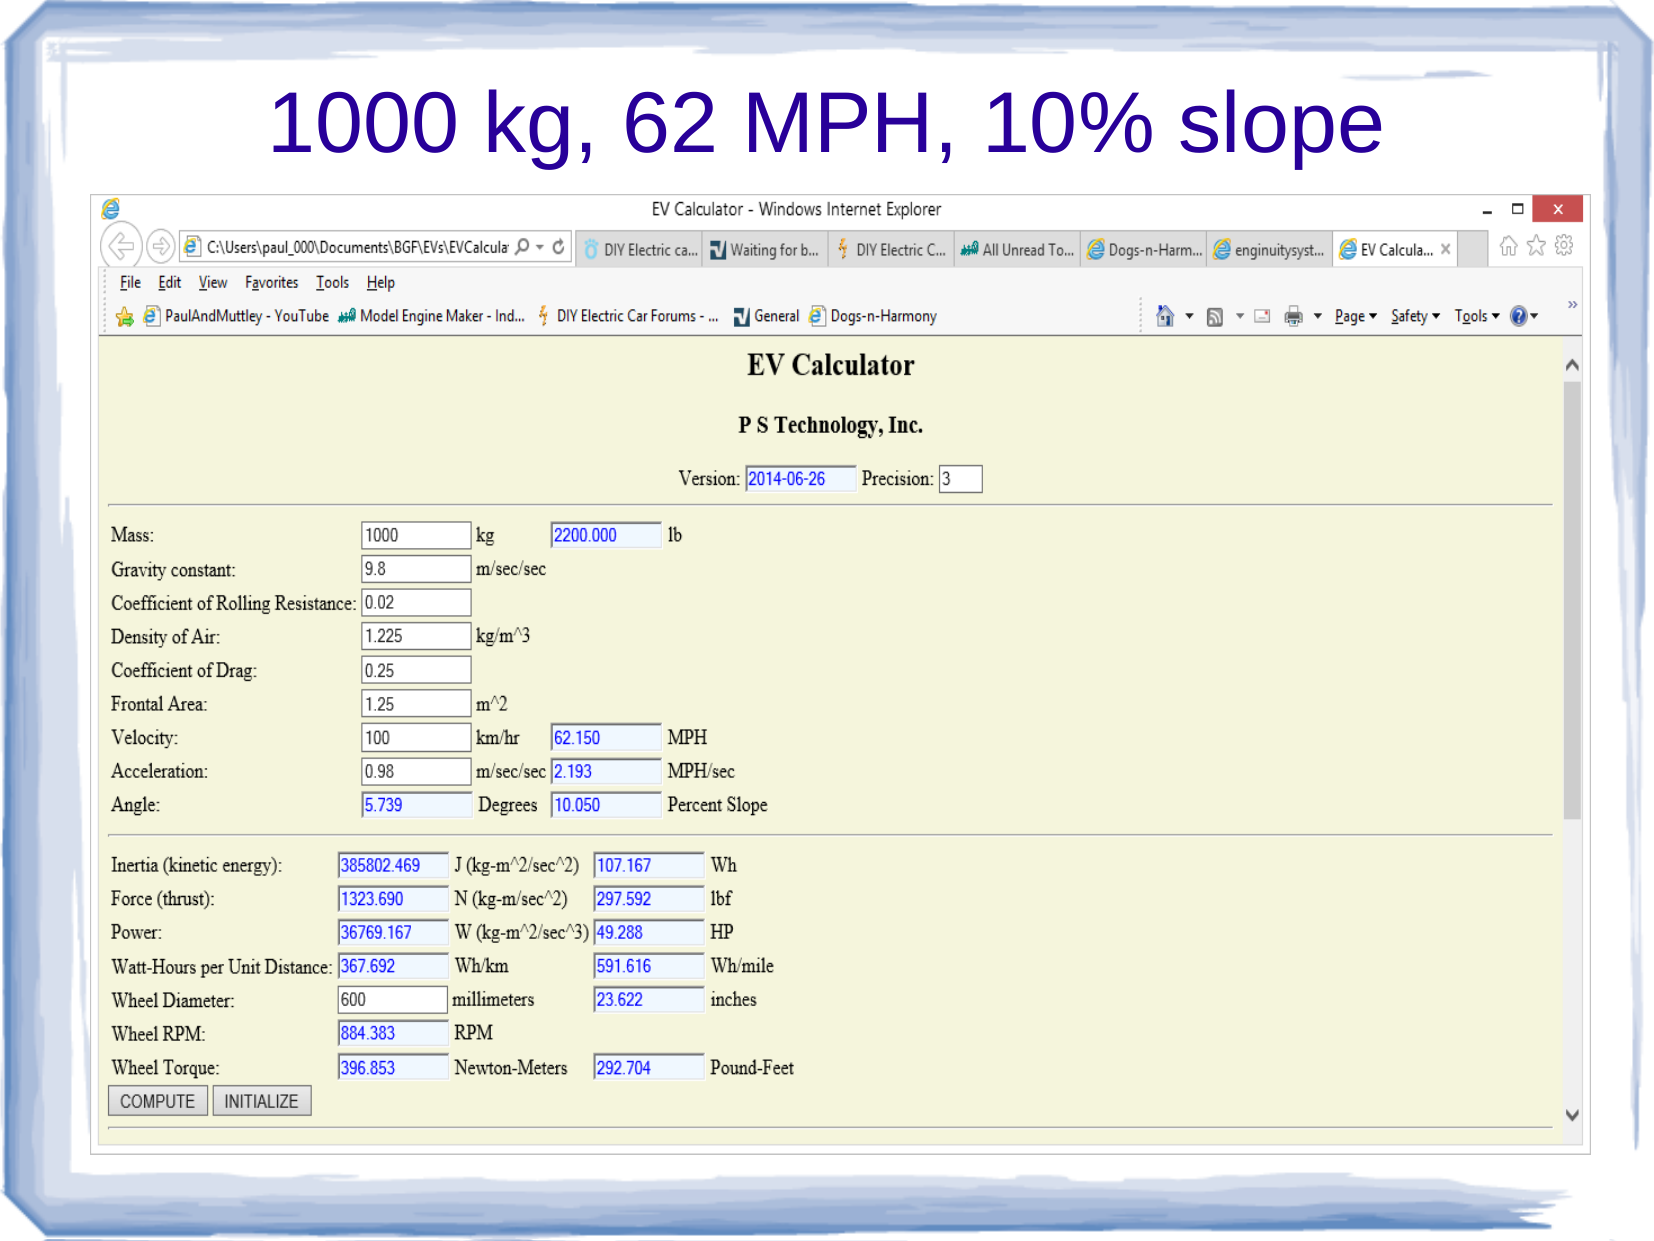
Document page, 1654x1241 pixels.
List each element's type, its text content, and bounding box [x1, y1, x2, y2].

picture [0, 0, 1654, 1241]
title 1000 kg, 62 MPH, 10% slope [82, 49, 1571, 196]
